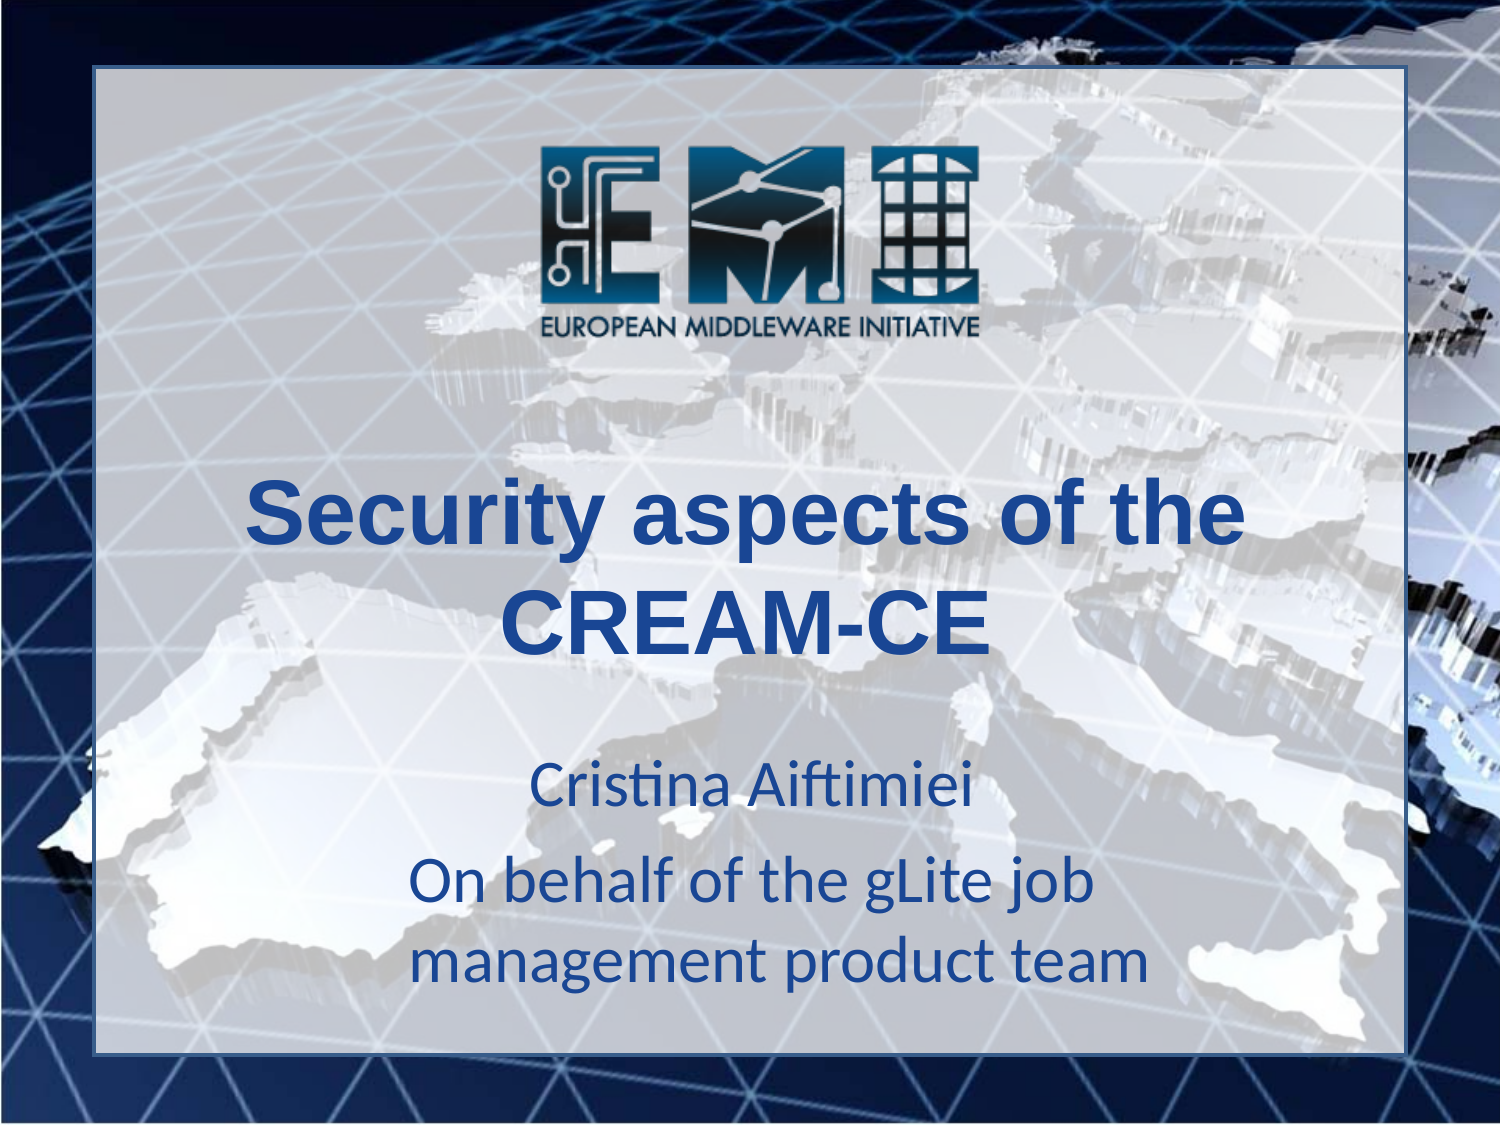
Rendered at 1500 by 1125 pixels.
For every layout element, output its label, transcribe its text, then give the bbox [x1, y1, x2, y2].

text_box Cristina Aiftimiei On behalf of the gLite job management product team [224, 732, 1280, 1020]
title Security aspects of the CREAM-CE [109, 445, 1385, 687]
picture [0, 0, 1500, 1125]
